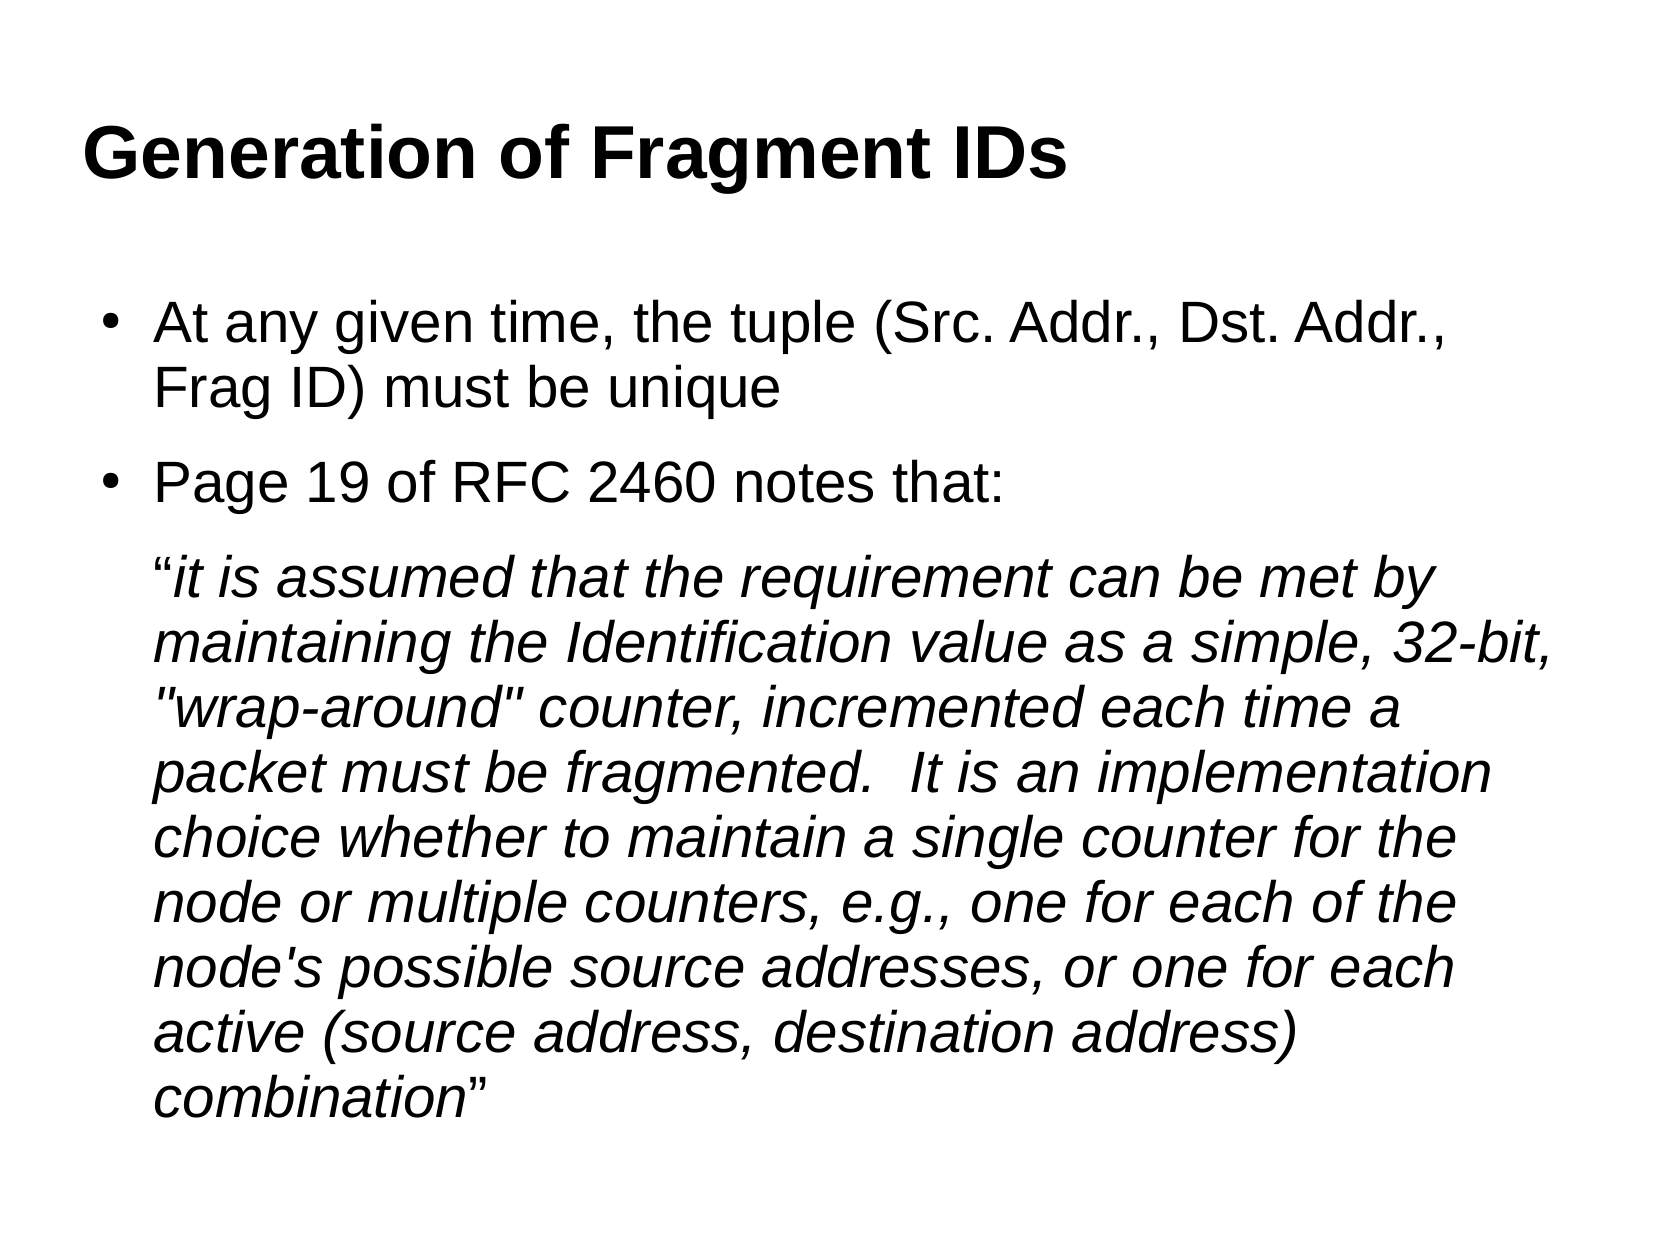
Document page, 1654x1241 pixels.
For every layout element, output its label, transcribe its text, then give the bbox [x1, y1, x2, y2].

title Generation of Fragment IDs [82, 56, 1571, 250]
list At any given time, the tuple (Src. Addr., Dst. Addr., Frag ID) must be unique Page 19 of RFC 2460 notes that: “it is assumed that the requirement can be met by maintaining the Identification value as a simple, 32-bit, "wrap-around" counter, incremented each time a packet must be fragmented. It is an implementation choice whether to maintain a single counter for the node or multiple counters, e.g., one for each of the node's possible source addresses, or one for each active (source address, destination address) combination” [82, 290, 1571, 1109]
